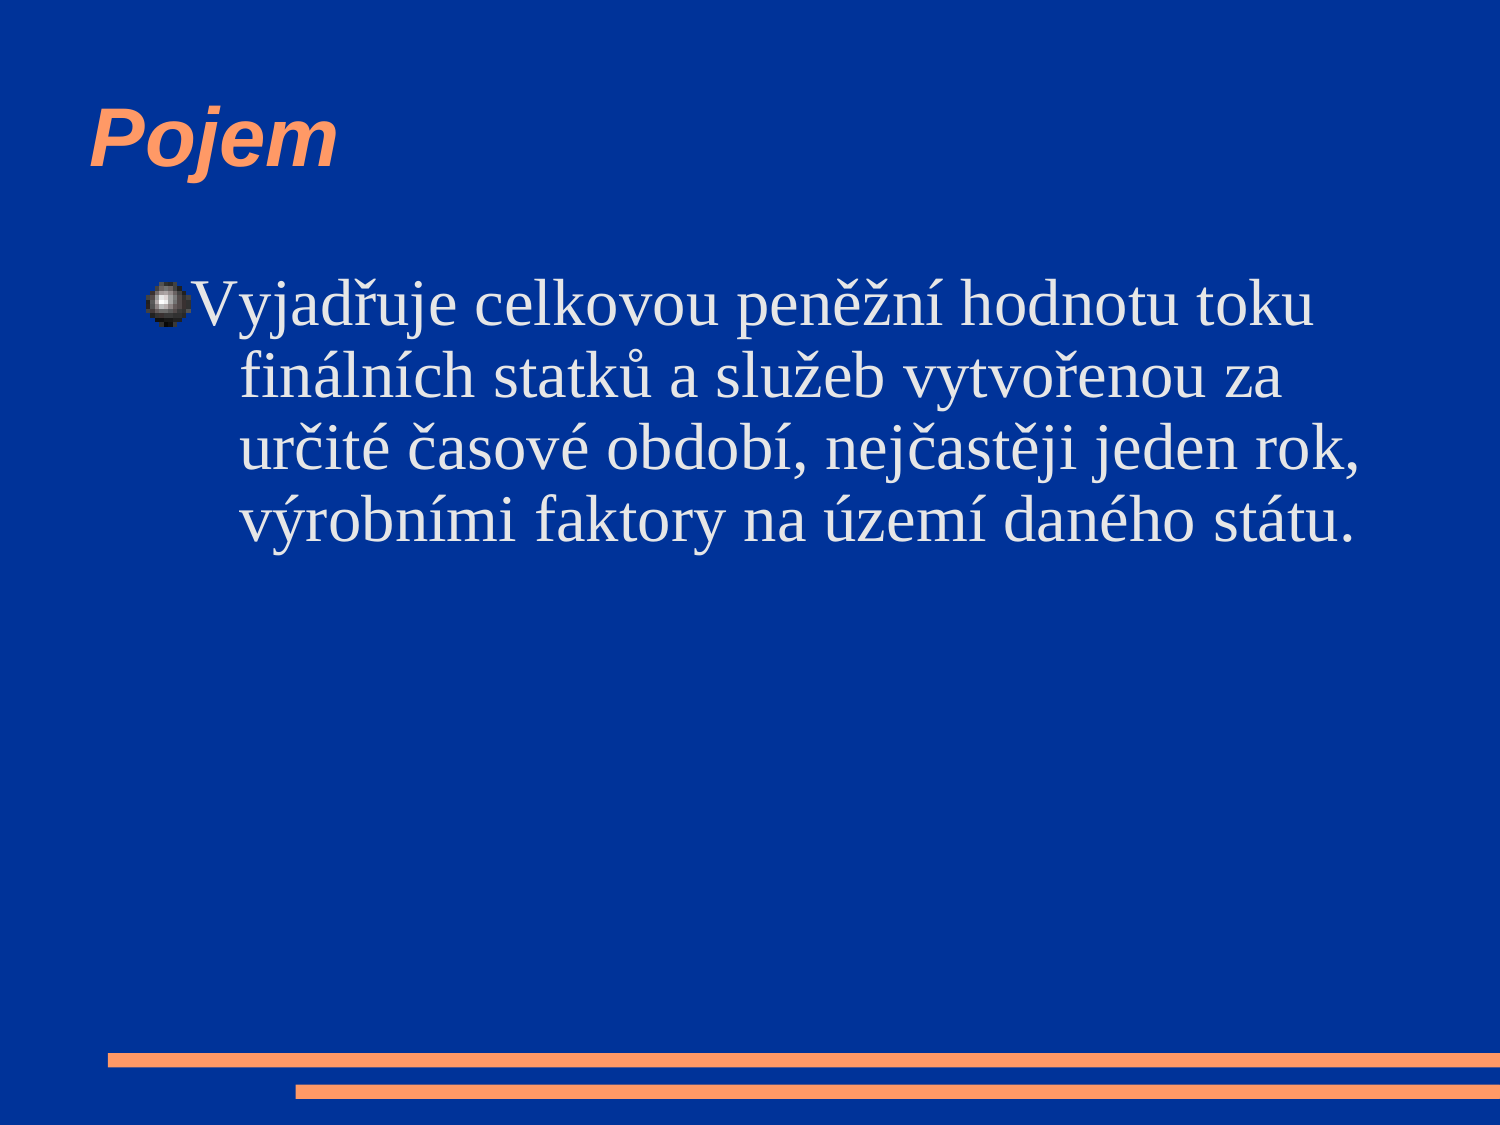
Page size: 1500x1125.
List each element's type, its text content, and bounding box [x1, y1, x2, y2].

title Pojem [75, 45, 1426, 233]
list Vyjadřuje celkovou peněžní hodnotu toku finálních statků a služeb vytvořenou za určité časové období, nejčastěji jeden rok, výrobními faktory na území daného státu. [88, 260, 1439, 1004]
